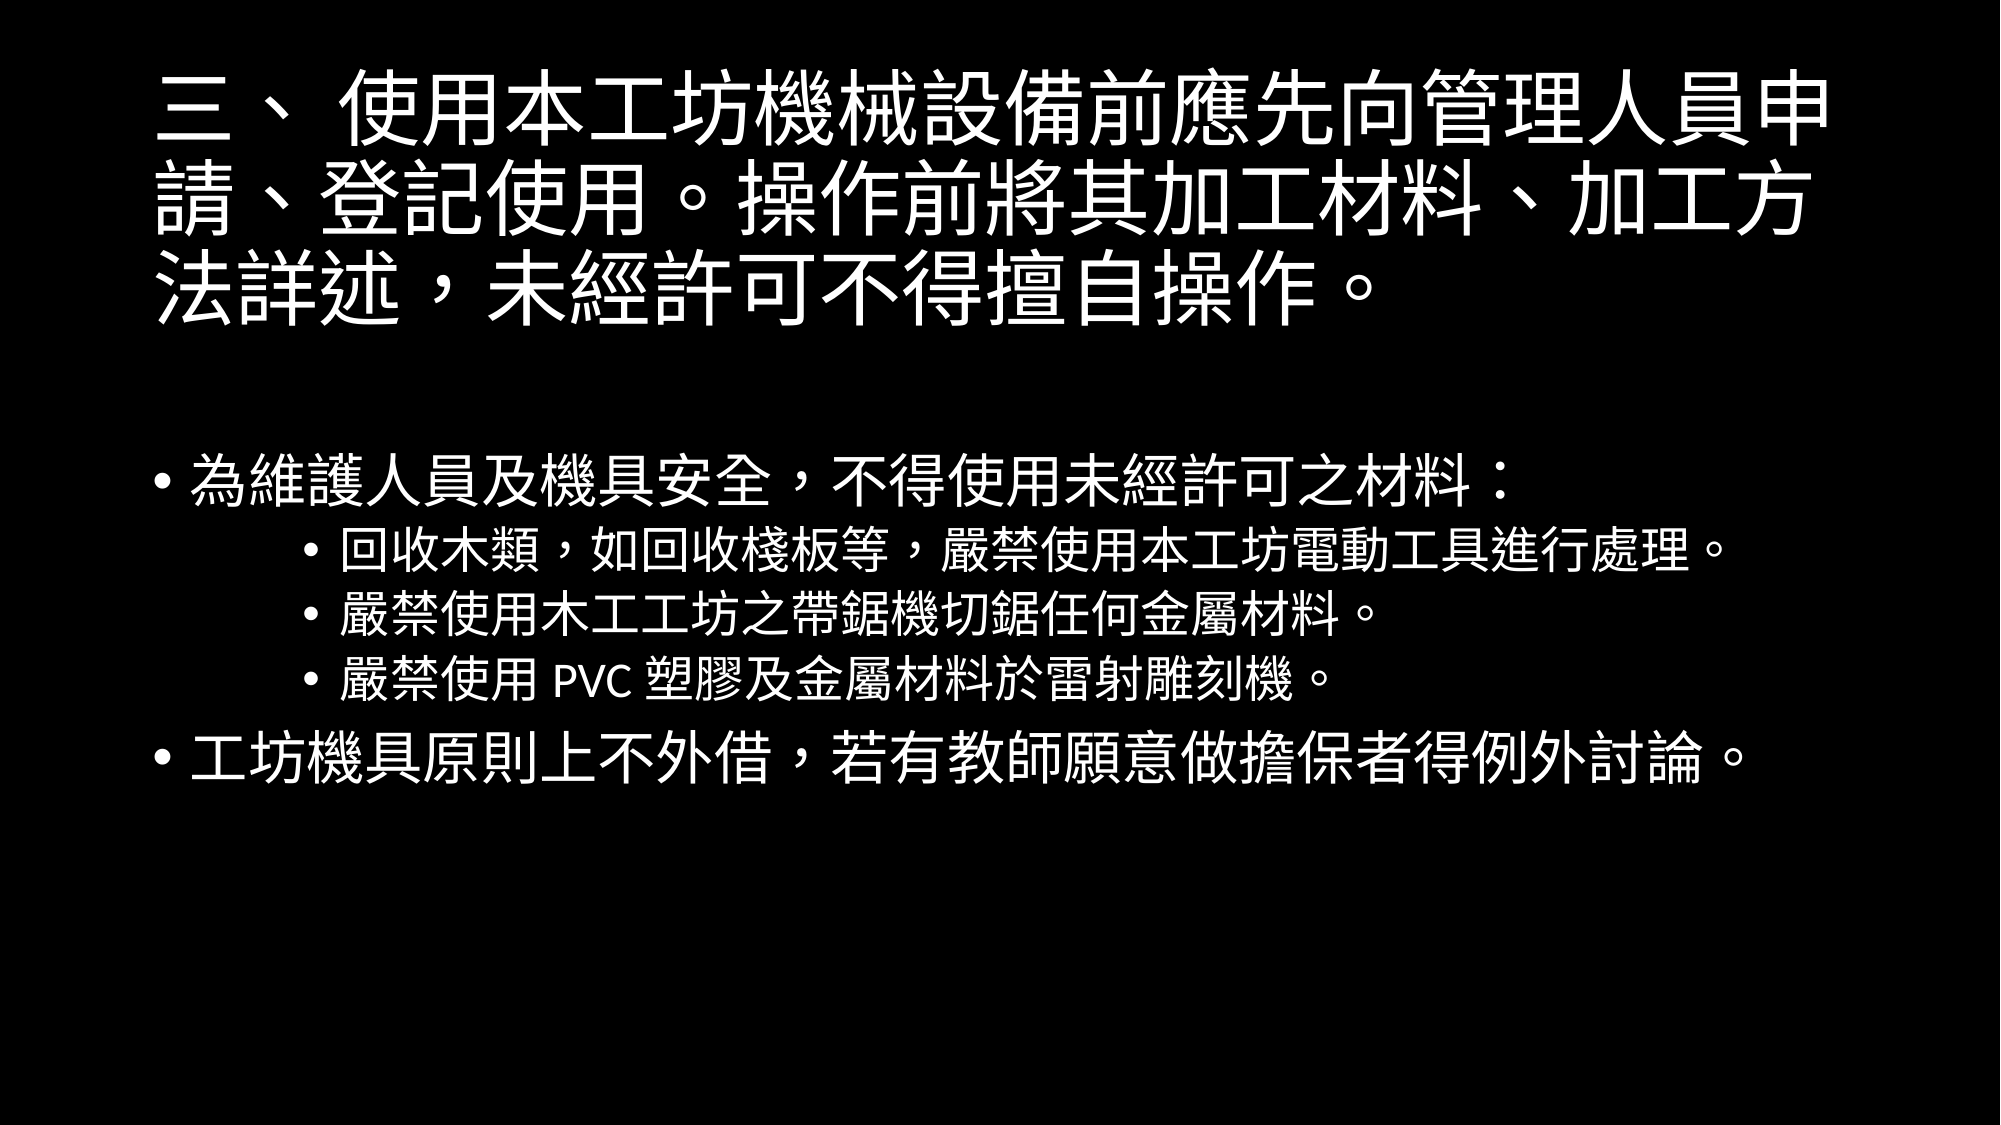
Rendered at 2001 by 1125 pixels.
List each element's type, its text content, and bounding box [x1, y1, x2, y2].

list 為維護人員及機具安全，不得使用未經許可之材料： 回收木類，如回收棧板等，嚴禁使用本工坊電動工具進行處理。 嚴禁使用木工工坊之帶鋸機切鋸任何金屬材料。 嚴禁使用PVC塑膠及金屬材料於雷射雕刻機。 工坊機具原則上不外借，若有教師願意做擔保者得例外討論。 [137, 444, 1863, 1014]
title 三、 使用本工坊機械設備前應先向管理人員申請、登記使用。操作前將其加工材料、加工方法詳述，未經許可不得擅自操作。 [137, 59, 1863, 444]
